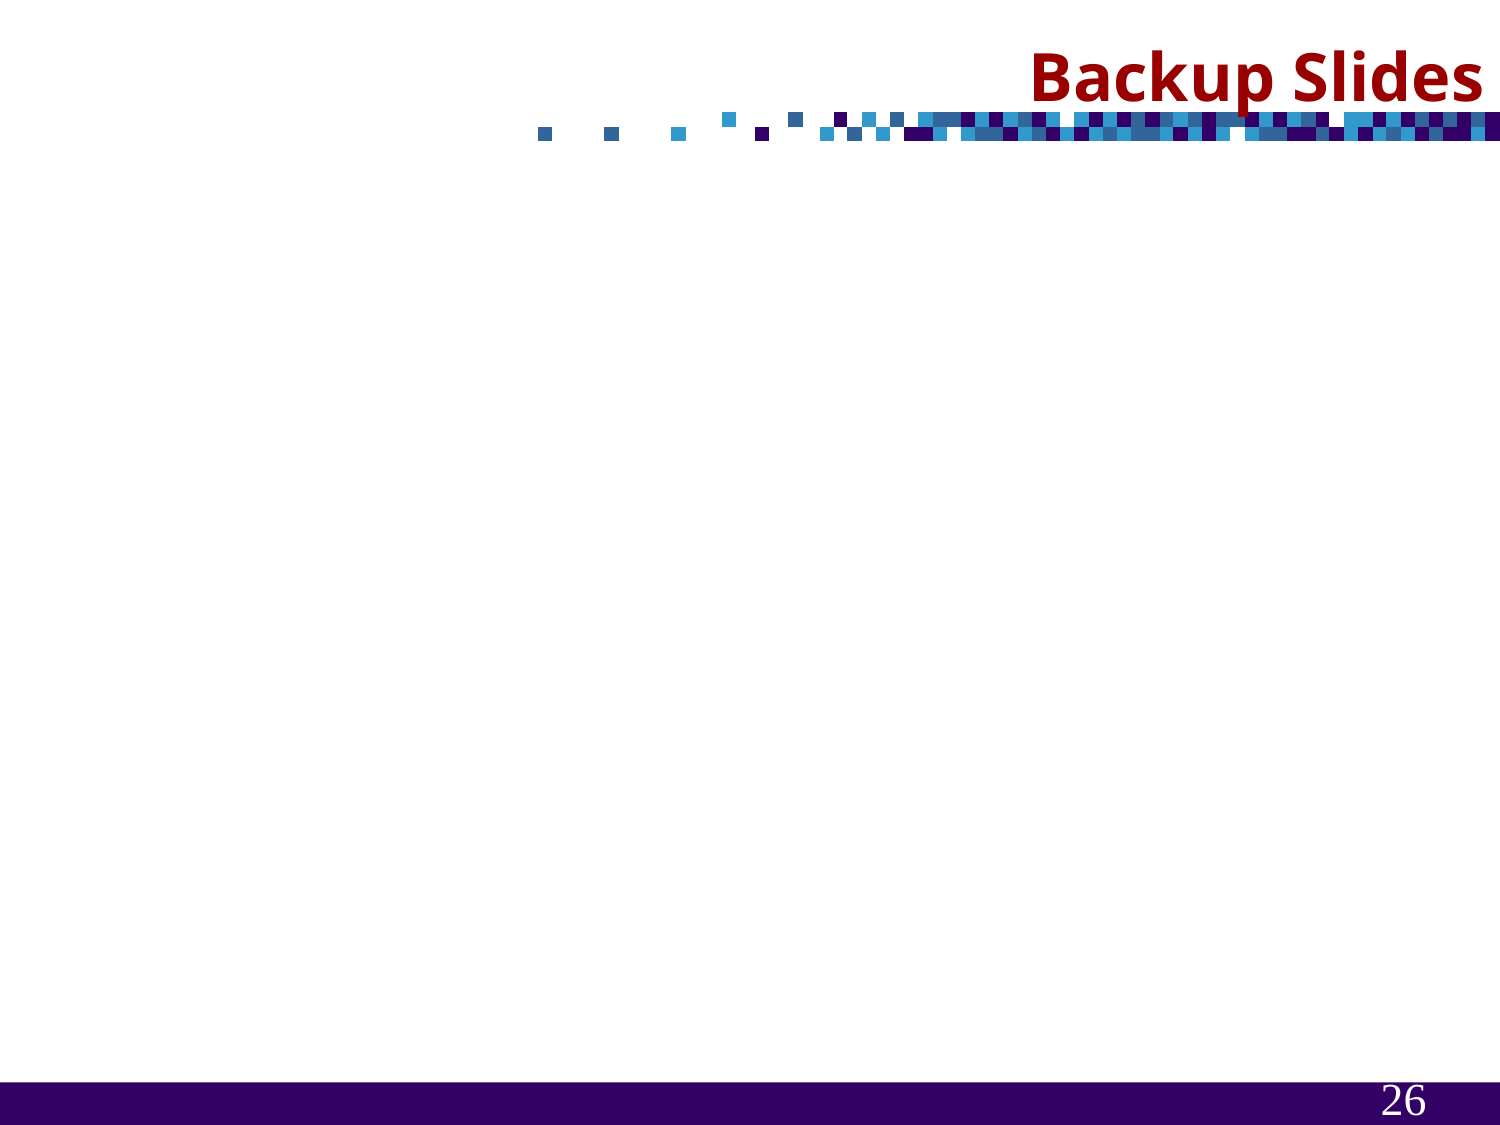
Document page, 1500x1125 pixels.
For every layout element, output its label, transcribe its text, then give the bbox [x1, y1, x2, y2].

title Backup Slides [0, 24, 1500, 125]
